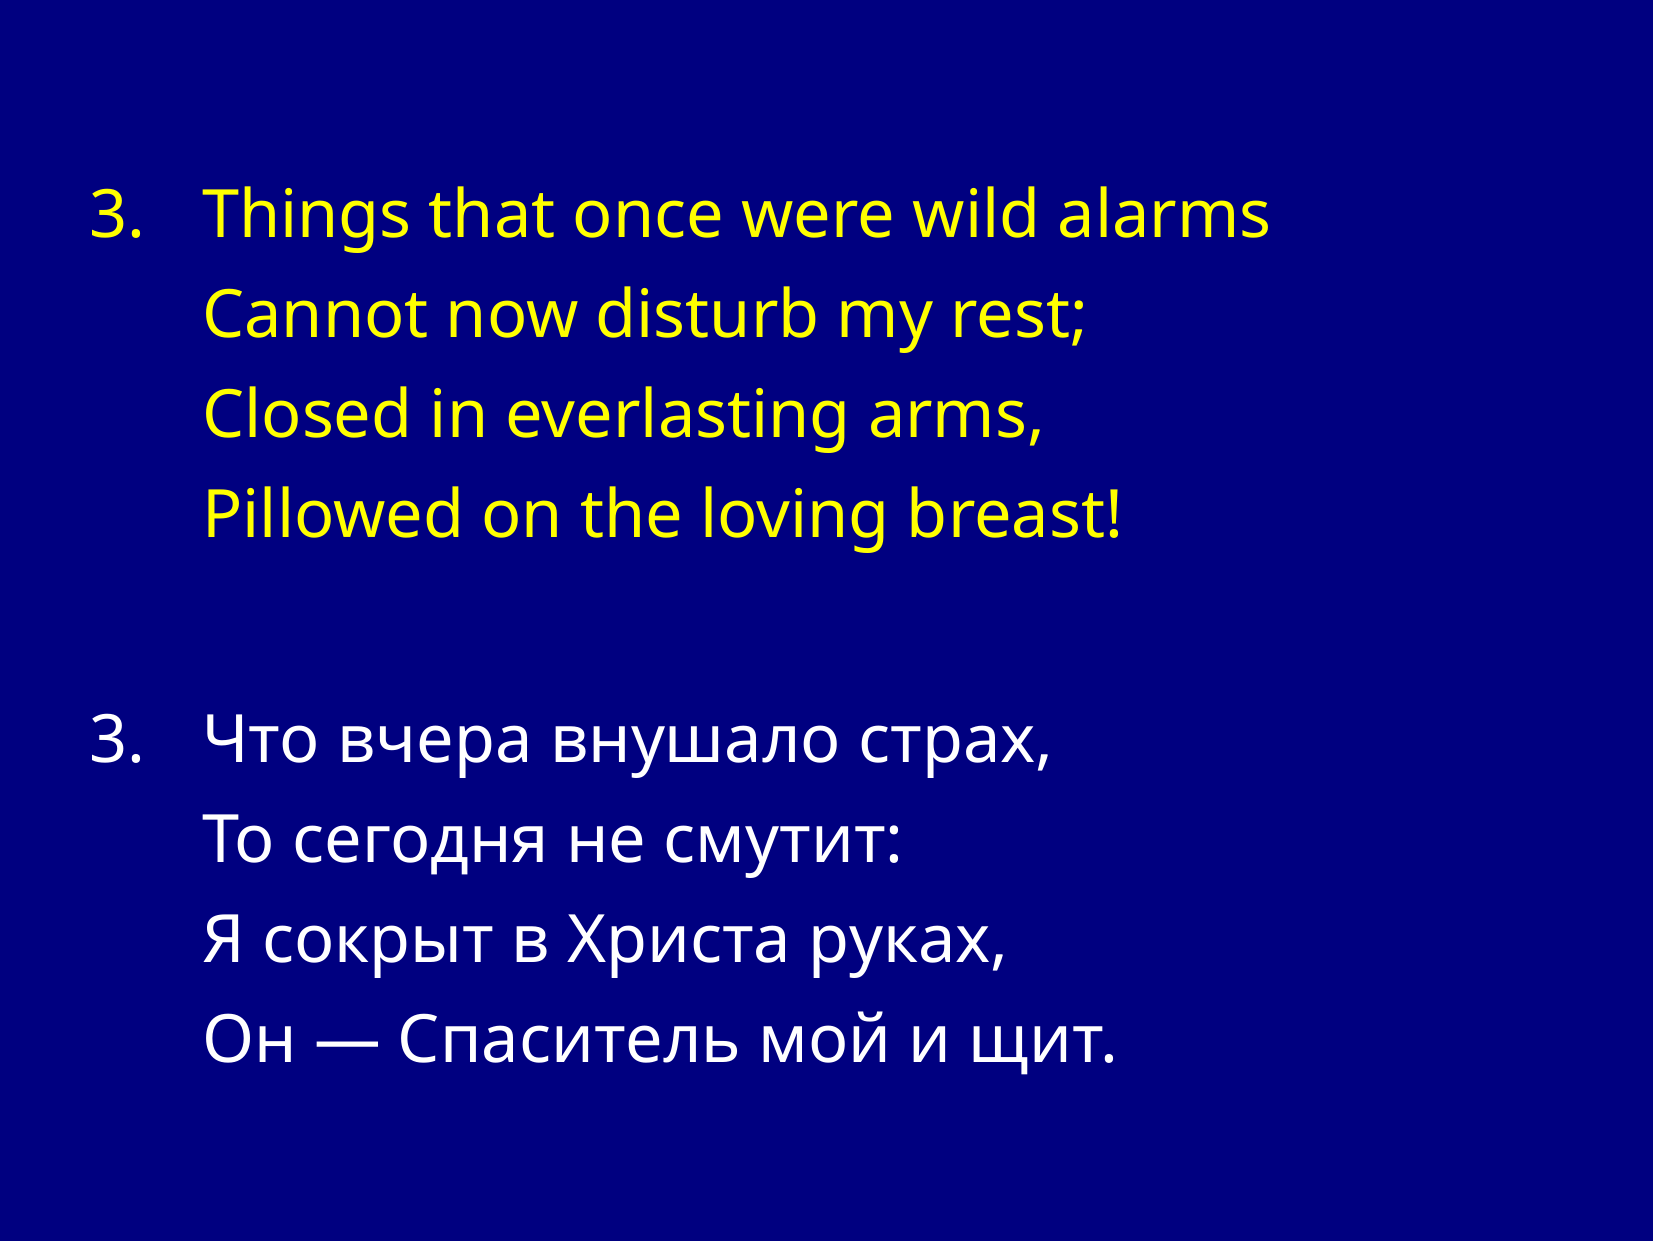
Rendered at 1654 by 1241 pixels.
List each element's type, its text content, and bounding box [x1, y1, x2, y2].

text_box 3. Что вчера внушало страх, То сегодня не смутит: Я сокрыт в Христа руках, Он — Спаситель мой и щит. [75, 675, 1576, 1163]
text_box 3. Things that once were wild alarms Cannot now disturb my rest; Closed in everlasting arms, Pillowed on the loving breast! [75, 150, 1576, 638]
